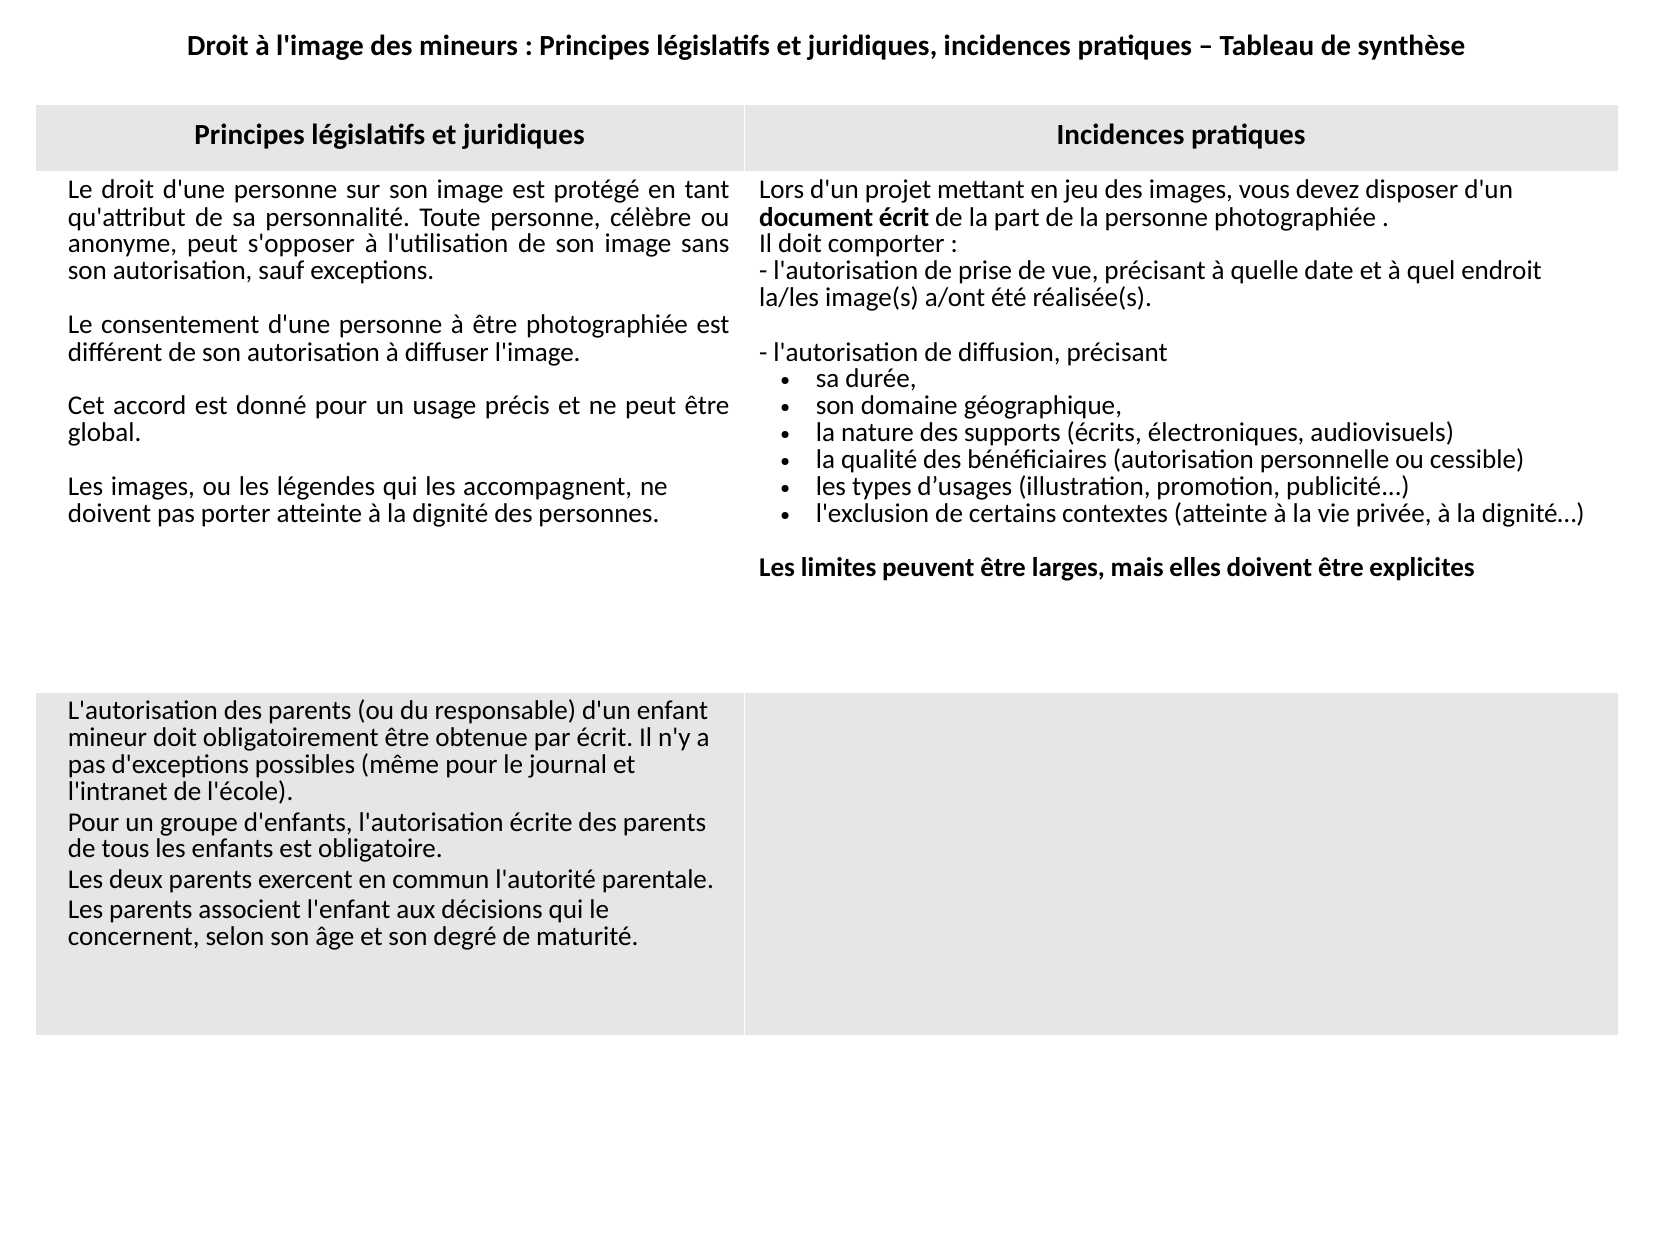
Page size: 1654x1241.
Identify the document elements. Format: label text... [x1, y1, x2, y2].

table_cell [745, 1036, 1618, 1193]
table_cell Principes législatifs et juridiques [36, 105, 744, 171]
table_cell L'autorisation des parents (ou du responsable) d'un enfant mineur doit obligatoirement être obtenue par écrit. Il n'y a pas d'exceptions possibles (même pour le journal et l'intranet de l'école). Pour un groupe d'enfants, l'autorisation écrite des parents de tous les enfants est obligatoire. Les deux parents exercent en commun l'autorité parentale. Les parents associent l'enfant aux décisions qui le concernent, selon son âge et son degré de maturité. [36, 693, 744, 1035]
table_cell Le droit d'une personne sur son image est protégé en tant qu'attribut de sa personnalité. Toute personne, célèbre ou anonyme, peut s'opposer à l'utilisation de son image sans son autorisation, sauf exceptions. Le consentement d'une personne à être photographiée est différent de son autorisation à diffuser l'image. Cet accord est donné pour un usage précis et ne peut être global. Les images, ou les légendes qui les accompagnent, ne doivent pas porter atteinte à la dignité des personnes. [36, 172, 744, 692]
table_cell Lors d'un projet mettant en jeu des images, vous devez disposer d'un document écrit de la part de la personne photographiée . Il doit comporter : - l'autorisation de prise de vue, précisant à quelle date et à quel endroit la/les image(s) a/ont été réalisée(s). - l'autorisation de diffusion, précisant sa durée, son domaine géographique, la nature des supports (écrits, électroniques, audiovisuels) la qualité des bénéficiaires (autorisation personnelle ou cessible) les types d’usages (illustration, promotion, publicité...) l'exclusion de certains contextes (atteinte à la vie privée, à la dignité…) Les limites peuvent être larges, mais elles doivent être explicites [745, 172, 1618, 692]
table_cell [36, 1036, 744, 1193]
table_cell Incidences pratiques [745, 105, 1618, 171]
table_cell [745, 693, 1618, 1035]
table_header Droit à l'image des mineurs : Principes législatifs et juridiques, incidences pratiques – Tableau de synthèse [36, 27, 1618, 104]
